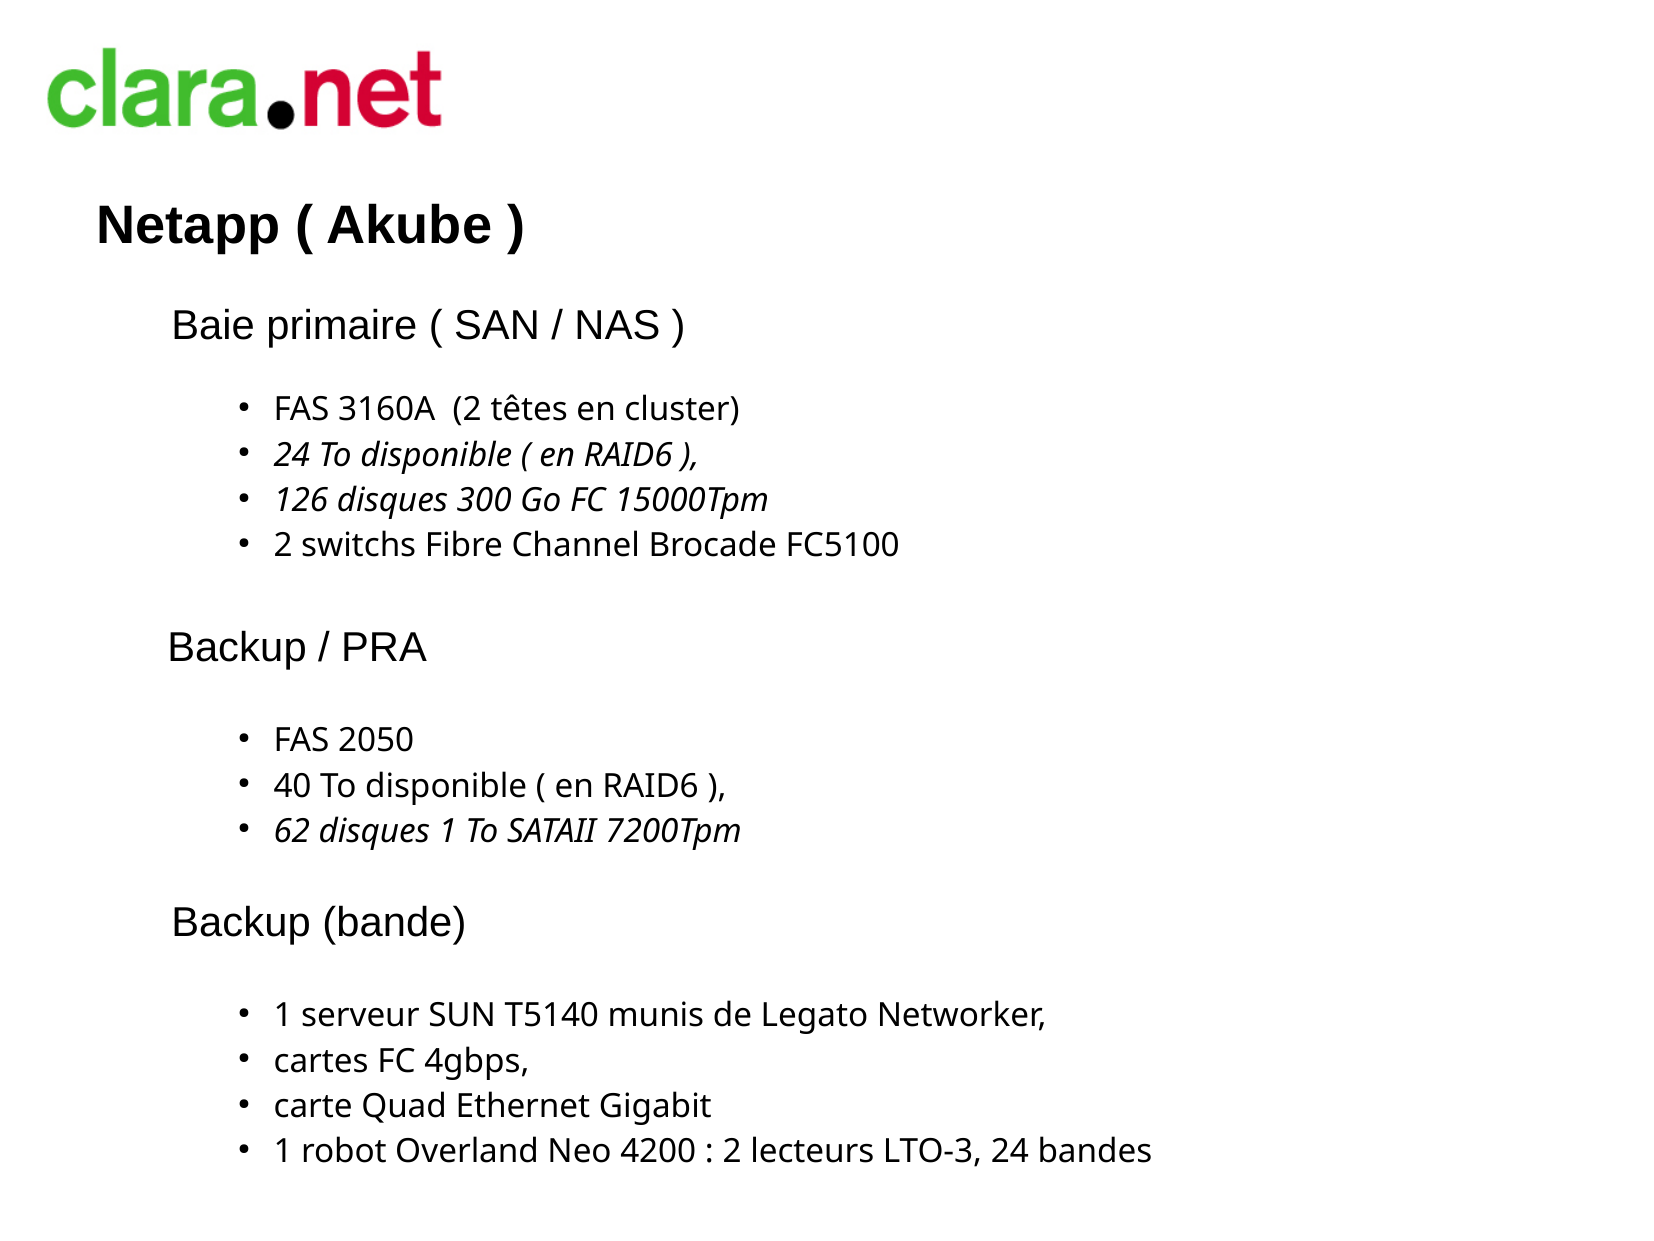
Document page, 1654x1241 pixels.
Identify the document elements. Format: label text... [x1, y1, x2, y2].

picture [37, 24, 451, 151]
text_box Netapp ( Akube ) Baie primaire ( SAN / NAS ) FAS 3160A (2 têtes en cluster) 24 To disponible ( en RAID6 ), 126 disques 300 Go FC 15000Tpm 2 switchs Fibre Channel Brocade FC5100 Backup / PRA FAS 2050 40 To disponible ( en RAID6 ), 62 disques 1 To SATAII 7200Tpm Backup (bande) 1 serveur SUN T5140 munis de Legato Networker, cartes FC 4gbps, carte Quad Ethernet Gigabit 1 robot Overland Neo 4200 : 2 lecteurs LTO-3, 24 bandes [81, 187, 1538, 1163]
